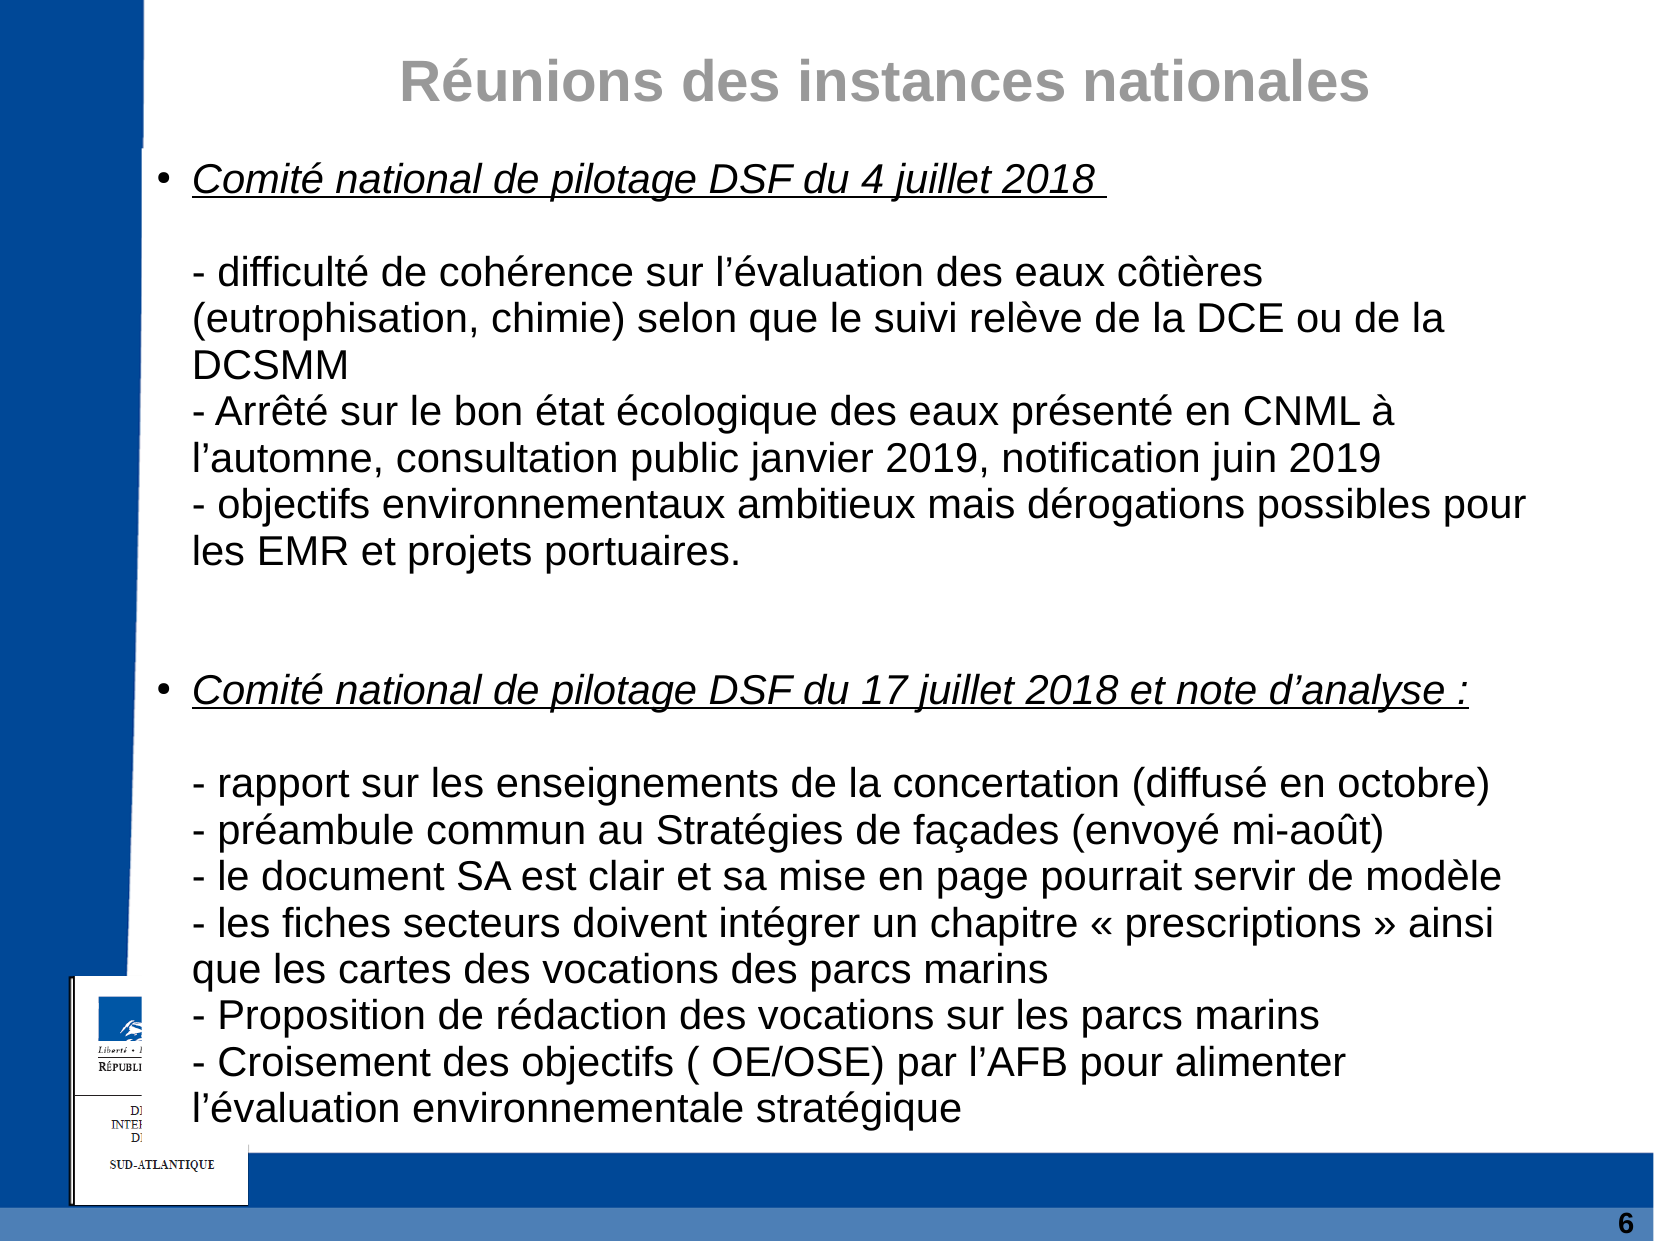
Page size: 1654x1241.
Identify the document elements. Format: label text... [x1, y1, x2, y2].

text_box Comité national de pilotage DSF du 4 juillet 2018 - difficulté de cohérence sur l’évaluation des eaux côtières (eutrophisation, chimie) selon que le suivi relève de la DCE ou de la DCSMM - Arrêté sur le bon état écologique des eaux présenté en CNML à l’automne, consultation public janvier 2019, notification juin 2019 - objectifs environnementaux ambitieux mais dérogations possibles pour les EMR et projets portuaires. Comité national de pilotage DSF du 17 juillet 2018 et note d’analyse : - rapport sur les enseignements de la concertation (diffusé en octobre) - préambule commun au Stratégies de façades (envoyé mi-août) - le document SA est clair et sa mise en page pourrait servir de modèle - les fiches secteurs doivent intégrer un chapitre « prescriptions » ainsi que les cartes des vocations des parcs marins - Proposition de rédaction des vocations sur les parcs marins - Croisement des objectifs ( OE/OSE) par l’AFB pour alimenter l’évaluation environnementale stratégique [141, 148, 1571, 1145]
picture [0, 0, 1654, 1241]
text_box Réunions des instances nationales [153, 41, 1619, 189]
